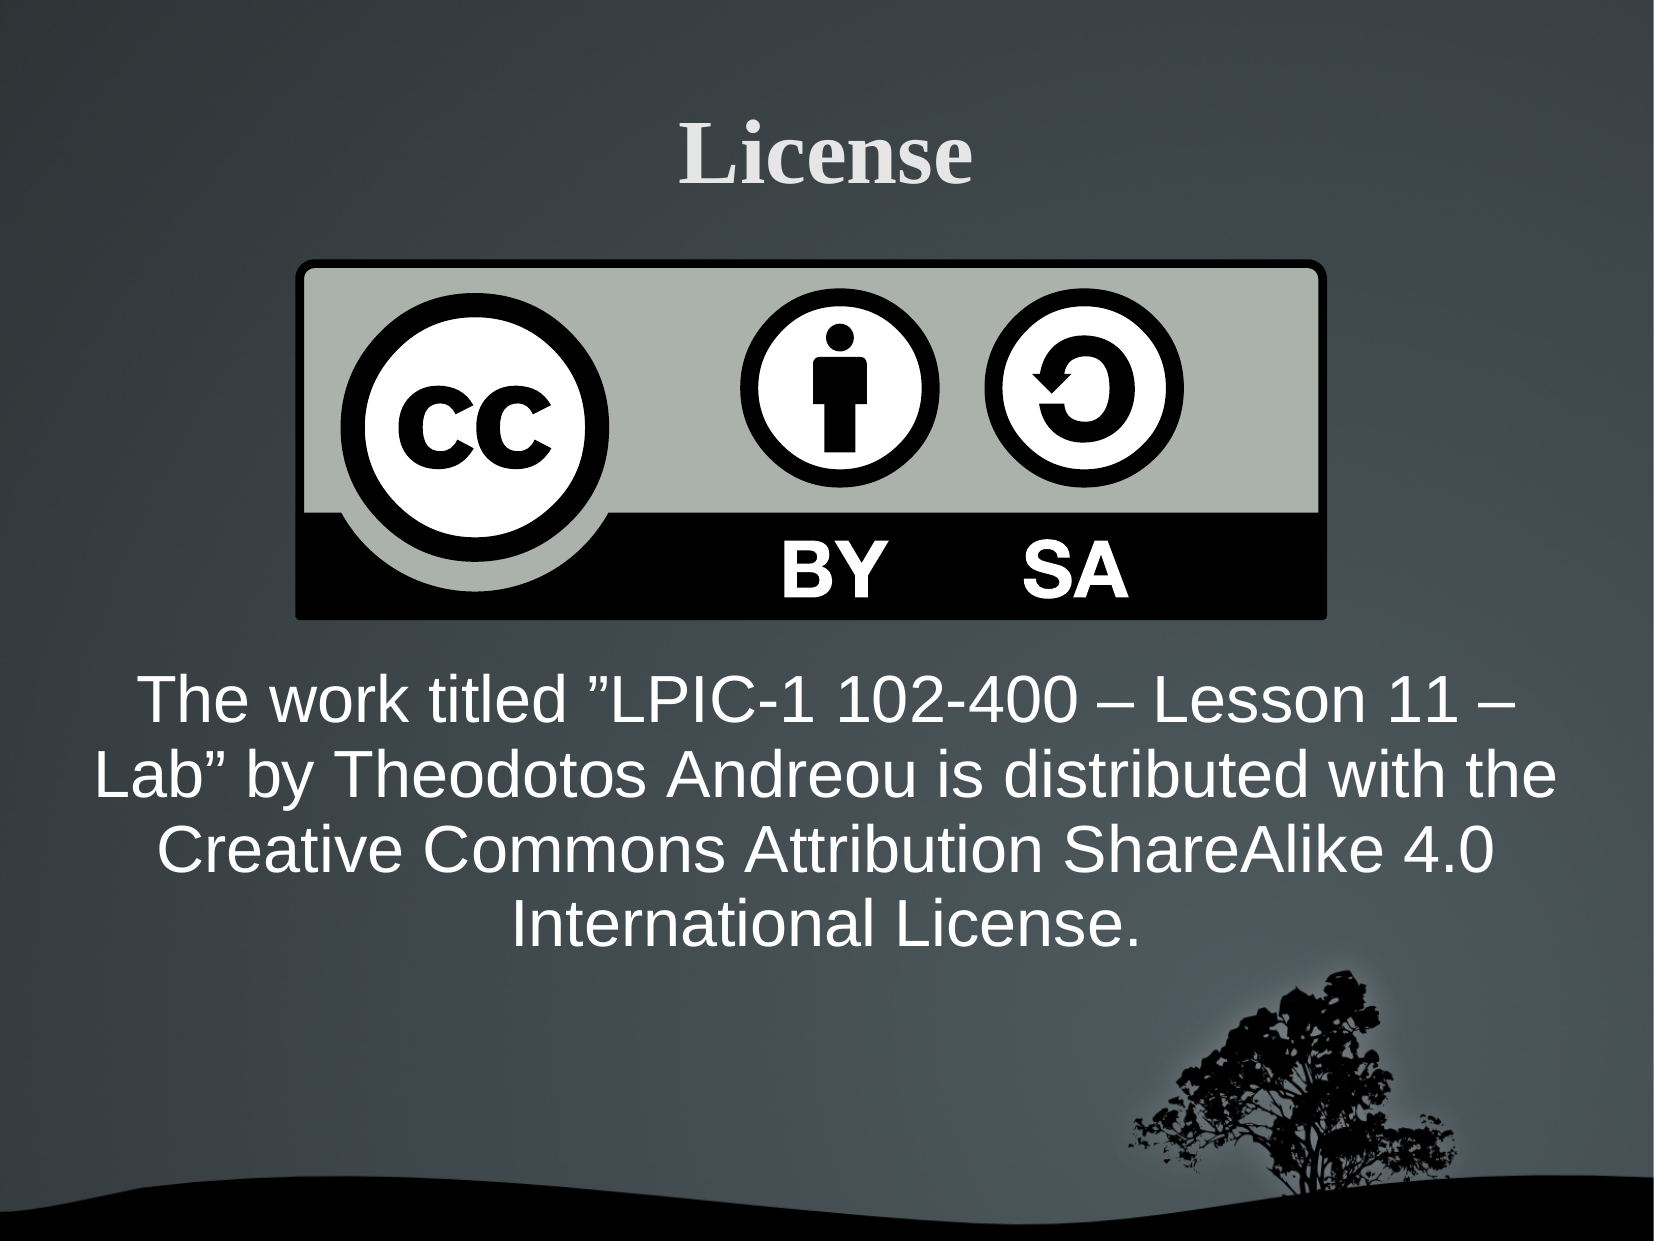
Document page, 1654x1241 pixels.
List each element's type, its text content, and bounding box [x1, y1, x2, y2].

picture [0, 0, 1654, 1241]
title License [82, 49, 1571, 257]
subtitle The work titled ”LPIC-1 102-400 – Lesson 11 – Lab” by Theodotos Andreou is distributed with the Creative Commons Attribution ShareAlike 4.0 International License. [82, 290, 1571, 1109]
